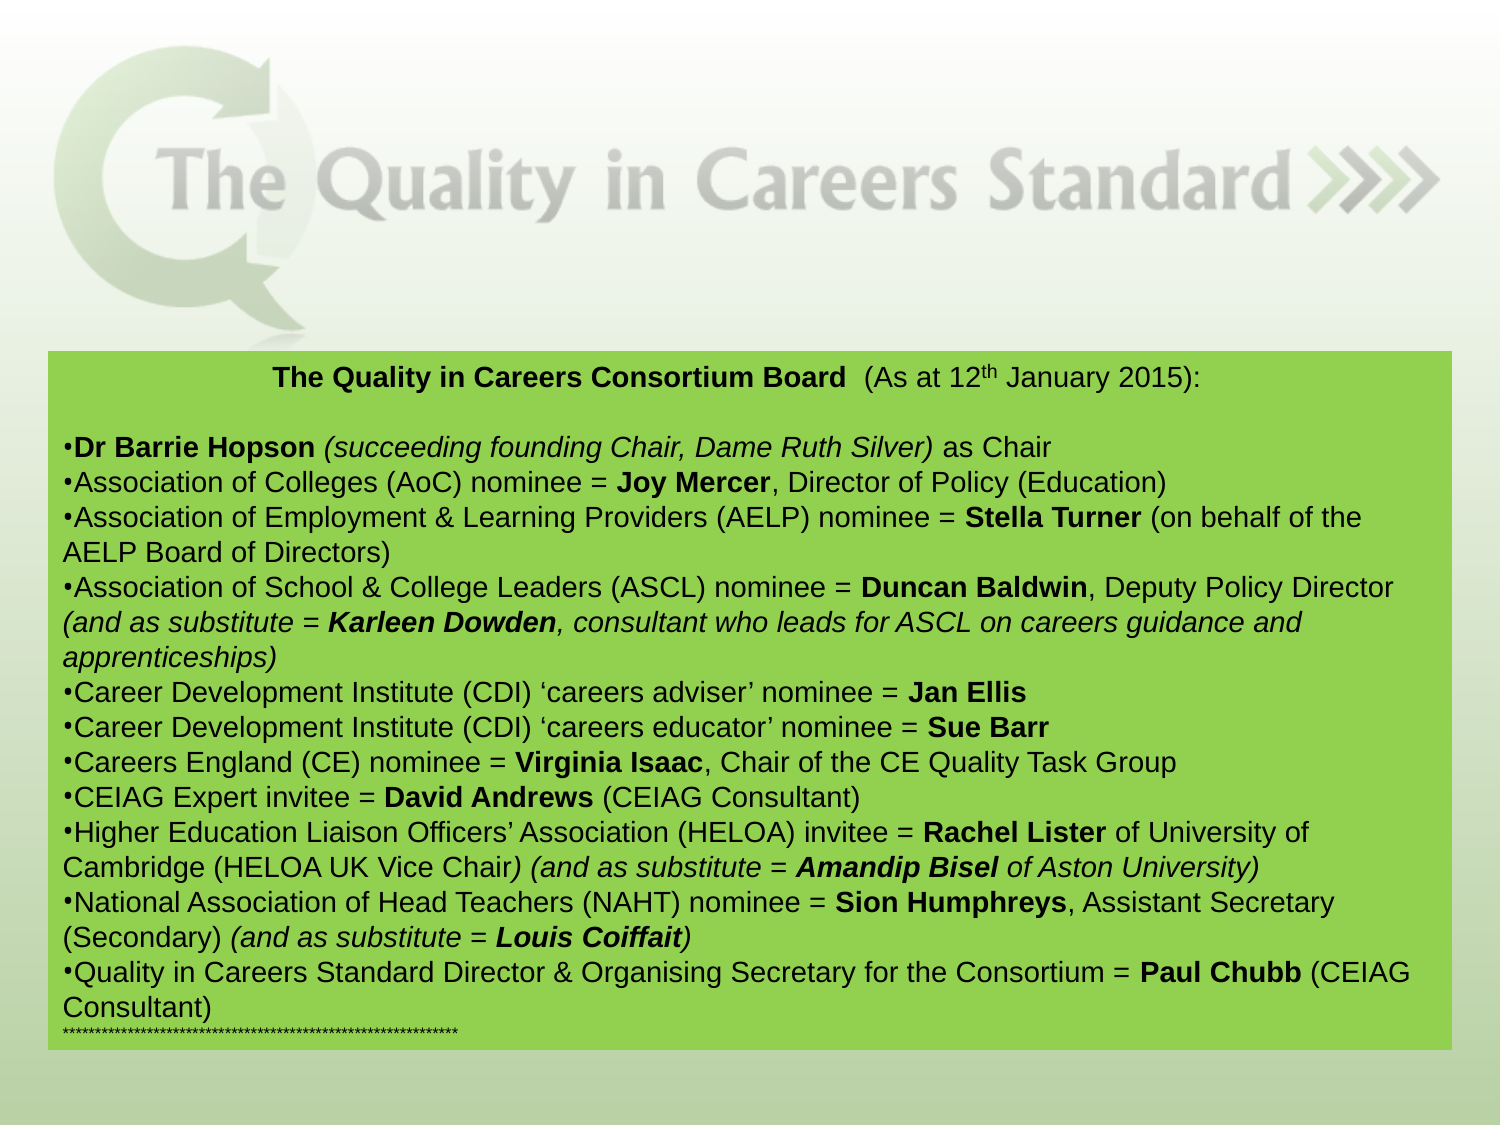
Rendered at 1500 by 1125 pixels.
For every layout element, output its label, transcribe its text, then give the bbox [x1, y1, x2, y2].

picture [0, 0, 1500, 1125]
text_box The Quality in Careers Consortium Board (As at 12th January 2015): Dr Barrie Hopson (succeeding founding Chair, Dame Ruth Silver) as Chair Association of Colleges (AoC) nominee = Joy Mercer, Director of Policy (Education) Association of Employment & Learning Providers (AELP) nominee = Stella Turner (on behalf of the AELP Board of Directors) Association of School & College Leaders (ASCL) nominee = Duncan Baldwin, Deputy Policy Director (and as substitute = Karleen Dowden, consultant who leads for ASCL on careers guidance and apprenticeships) Career Development Institute (CDI) ‘careers adviser’ nominee = Jan Ellis Career Development Institute (CDI) ‘careers educator’ nominee = Sue Barr Careers England (CE) nominee = Virginia Isaac, Chair of the CE Quality Task Group CEIAG Expert invitee = David Andrews (CEIAG Consultant) Higher Education Liaison Officers’ Association (HELOA) invitee = Rachel Lister of University of Cambridge (HELOA UK Vice Chair) (and as substitute = Amandip Bisel of Aston University) National Association of Head Teachers (NAHT) nominee = Sion Humphreys, Assistant Secretary (Secondary) (and as substitute = Louis Coiffait) Quality in Careers Standard Director & Organising Secretary for the Consortium = Paul Chubb (CEIAG Consultant) ************************************************************* [48, 351, 1452, 1050]
